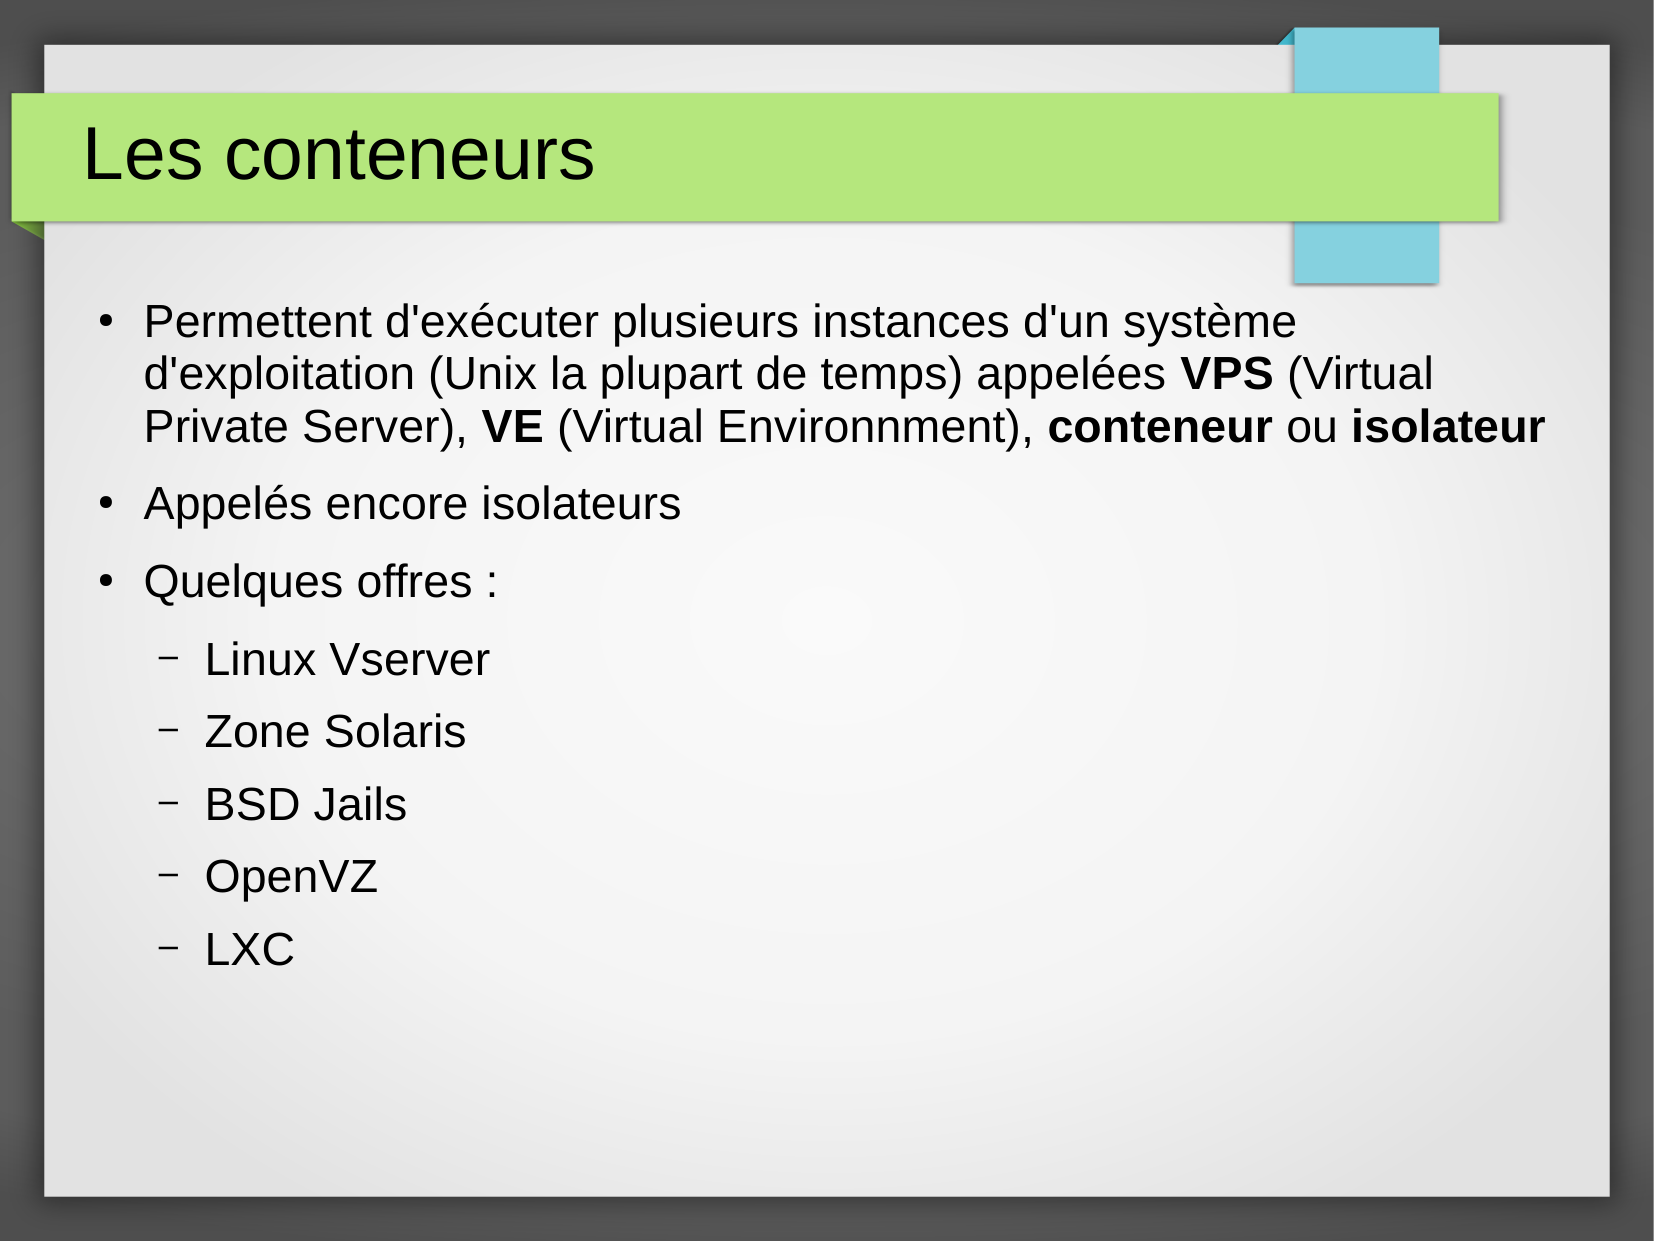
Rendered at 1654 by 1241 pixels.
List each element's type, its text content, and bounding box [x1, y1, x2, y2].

title Les conteneurs [82, 94, 1264, 213]
list Permettent d'exécuter plusieurs instances d'un système d'exploitation (Unix la plupart de temps) appelées VPS (Virtual Private Server), VE (Virtual Environnment), conteneur ou isolateur Appelés encore isolateurs Quelques offres : Linux Vserver Zone Solaris BSD Jails OpenVZ LXC [82, 295, 1571, 1015]
picture [0, 0, 1654, 1241]
